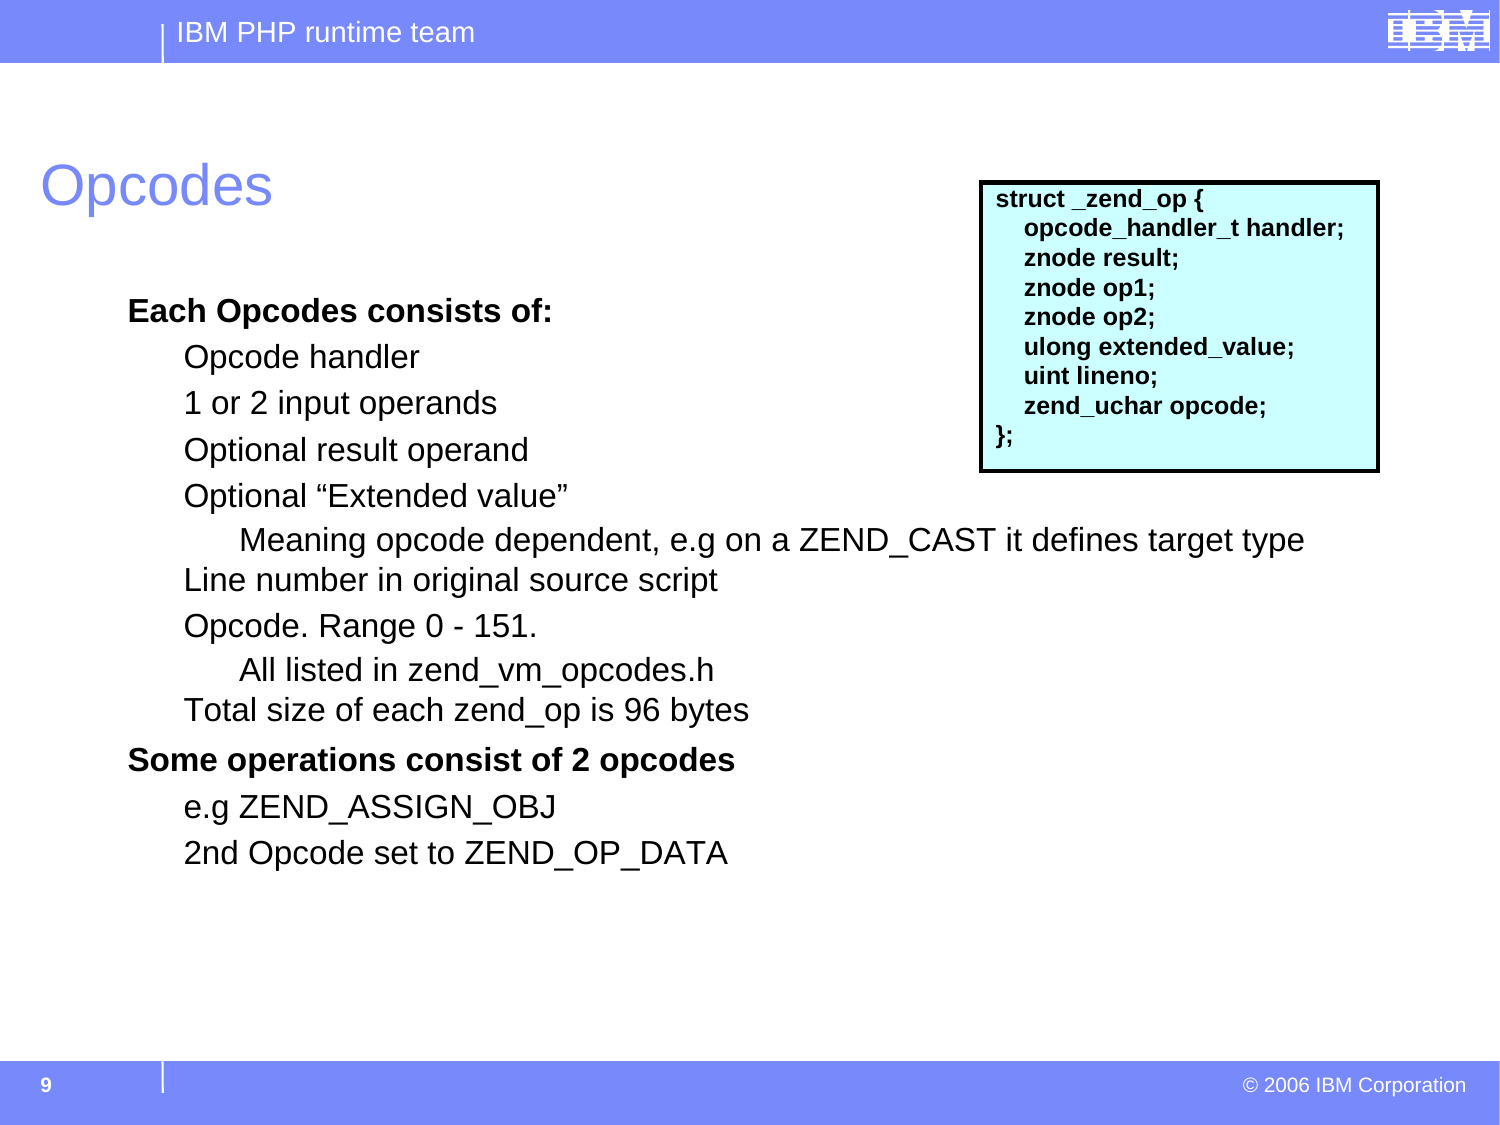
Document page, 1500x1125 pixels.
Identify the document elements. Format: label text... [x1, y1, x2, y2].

title Opcodes [25, 123, 1378, 225]
text_box struct _zend_op { opcode_handler_t handler; znode result; znode op1; znode op2; ulong extended_value; uint lineno; zend_uchar opcode; }; [980, 182, 1378, 472]
list Each Opcodes consists of: Opcode handler 1 or 2 input operands Optional result operand Optional “Extended value” Meaning opcode dependent, e.g on a ZEND_CAST it defines target type Line number in original source script Opcode. Range 0 - 151. All listed in zend_vm_opcodes.h Total size of each zend_op is 96 bytes Some operations consist of 2 opcodes e.g ZEND_ASSIGN_OBJ 2nd Opcode set to ZEND_OP_DATA [112, 291, 1444, 1125]
